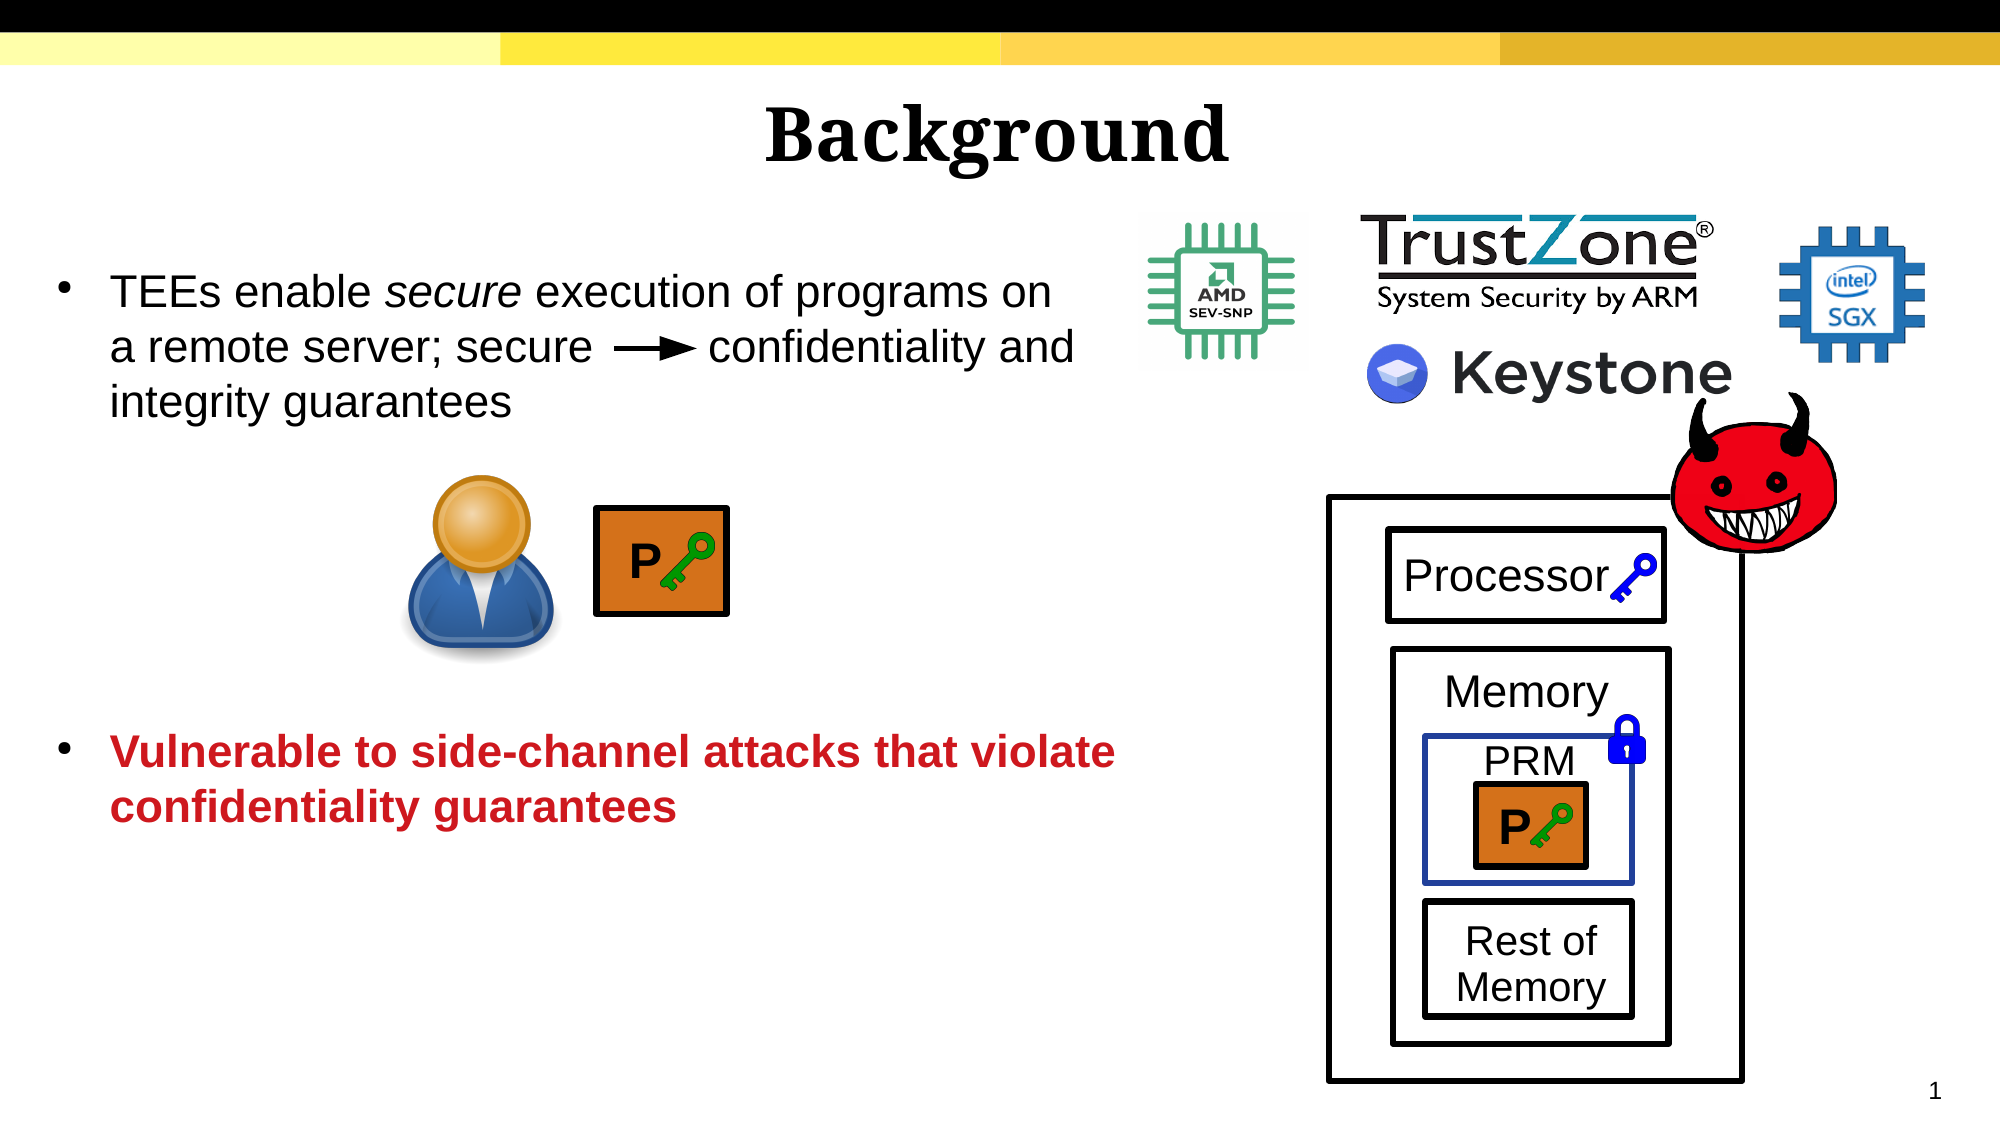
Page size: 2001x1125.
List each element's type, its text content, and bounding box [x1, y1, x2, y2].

text_box Rest of Memory [1440, 910, 1622, 1018]
picture [1610, 553, 1657, 604]
text_box [1328, 497, 1743, 1081]
picture [1138, 212, 1309, 371]
text_box Processor [1388, 543, 1625, 610]
list Vulnerable to side-channel attacks that violate confidentiality guarantees [23, 714, 1229, 1125]
text_box P [614, 525, 678, 597]
picture [1608, 714, 1646, 764]
text_box [596, 507, 727, 615]
picture [1356, 153, 1991, 557]
title Background [48, 65, 1947, 213]
text_box P [1483, 791, 1547, 863]
text_box 1 [1913, 1069, 1958, 1112]
picture [660, 532, 715, 591]
text_box PRM [1468, 730, 1591, 792]
picture [1530, 803, 1573, 848]
picture [377, 466, 585, 674]
text_box Memory [1429, 658, 1625, 725]
list TEEs enable secure execution of programs on a remote server; secure confidentiality and integrity guarantees [23, 253, 1099, 455]
